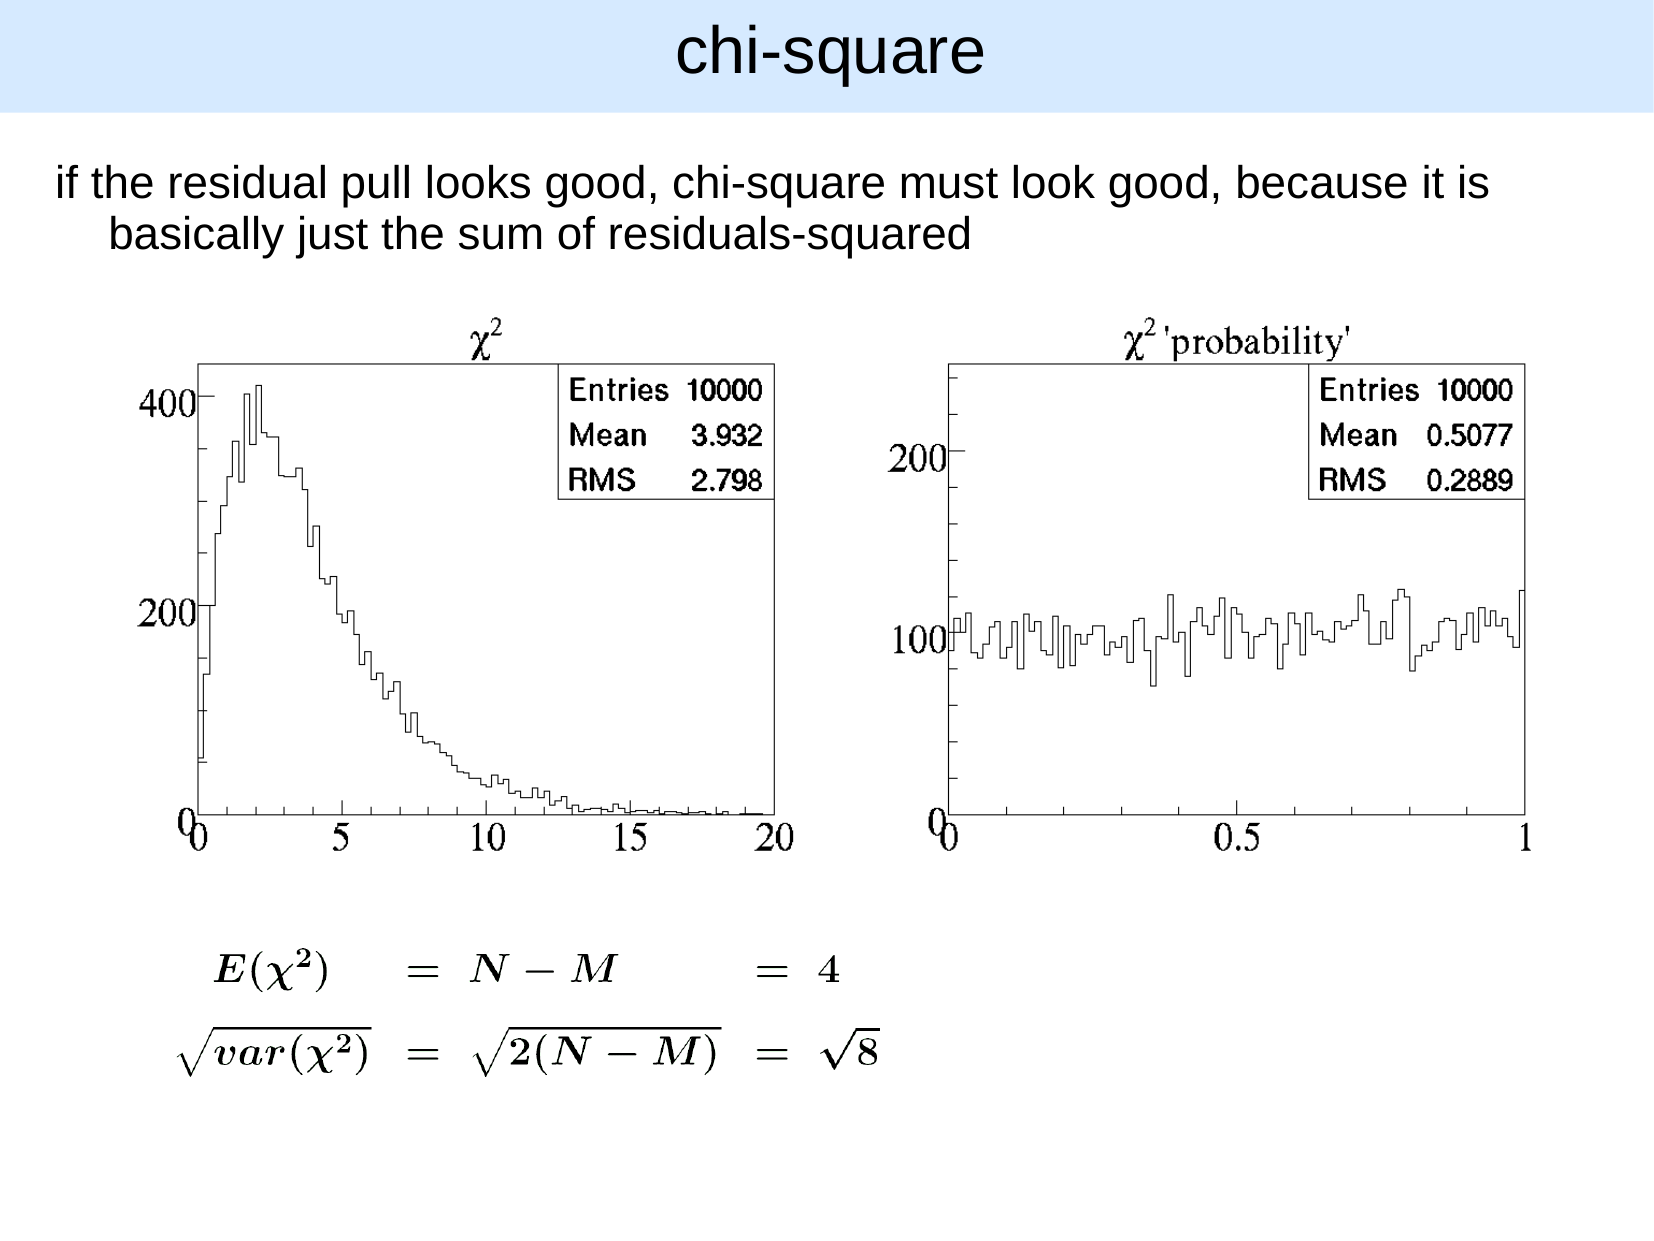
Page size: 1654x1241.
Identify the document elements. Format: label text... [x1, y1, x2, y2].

picture [76, 298, 1577, 913]
list if the residual pull looks good, chi-square must look good, because it is basically just the sum of residuals-squared [37, 156, 1613, 301]
picture [150, 937, 901, 1088]
title chi-square [86, 0, 1576, 100]
